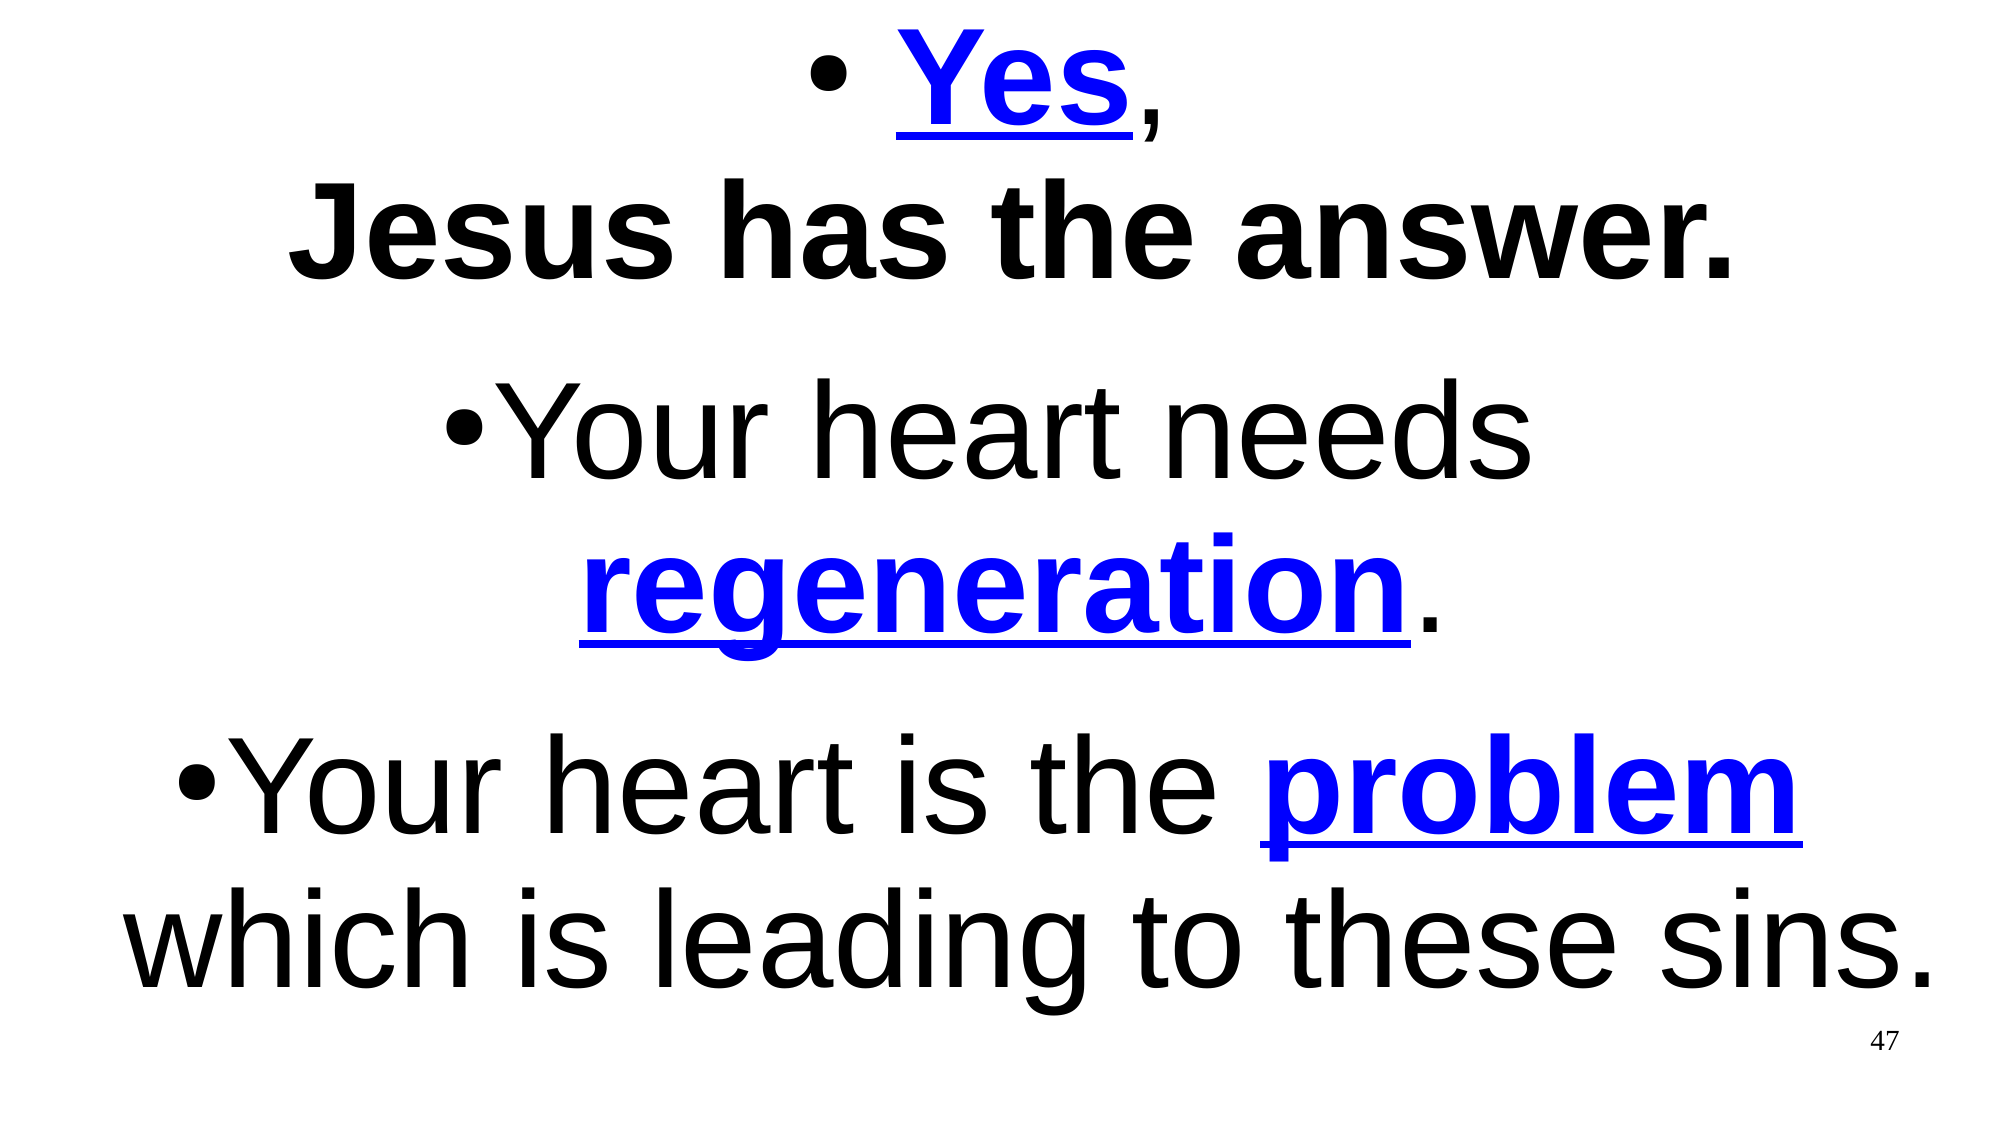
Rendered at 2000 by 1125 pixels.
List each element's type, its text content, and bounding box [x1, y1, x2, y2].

list Yes, Jesus has the answer. Your heart needs regeneration. Your heart is the problem which is leading to these sins. [0, 0, 1996, 1123]
